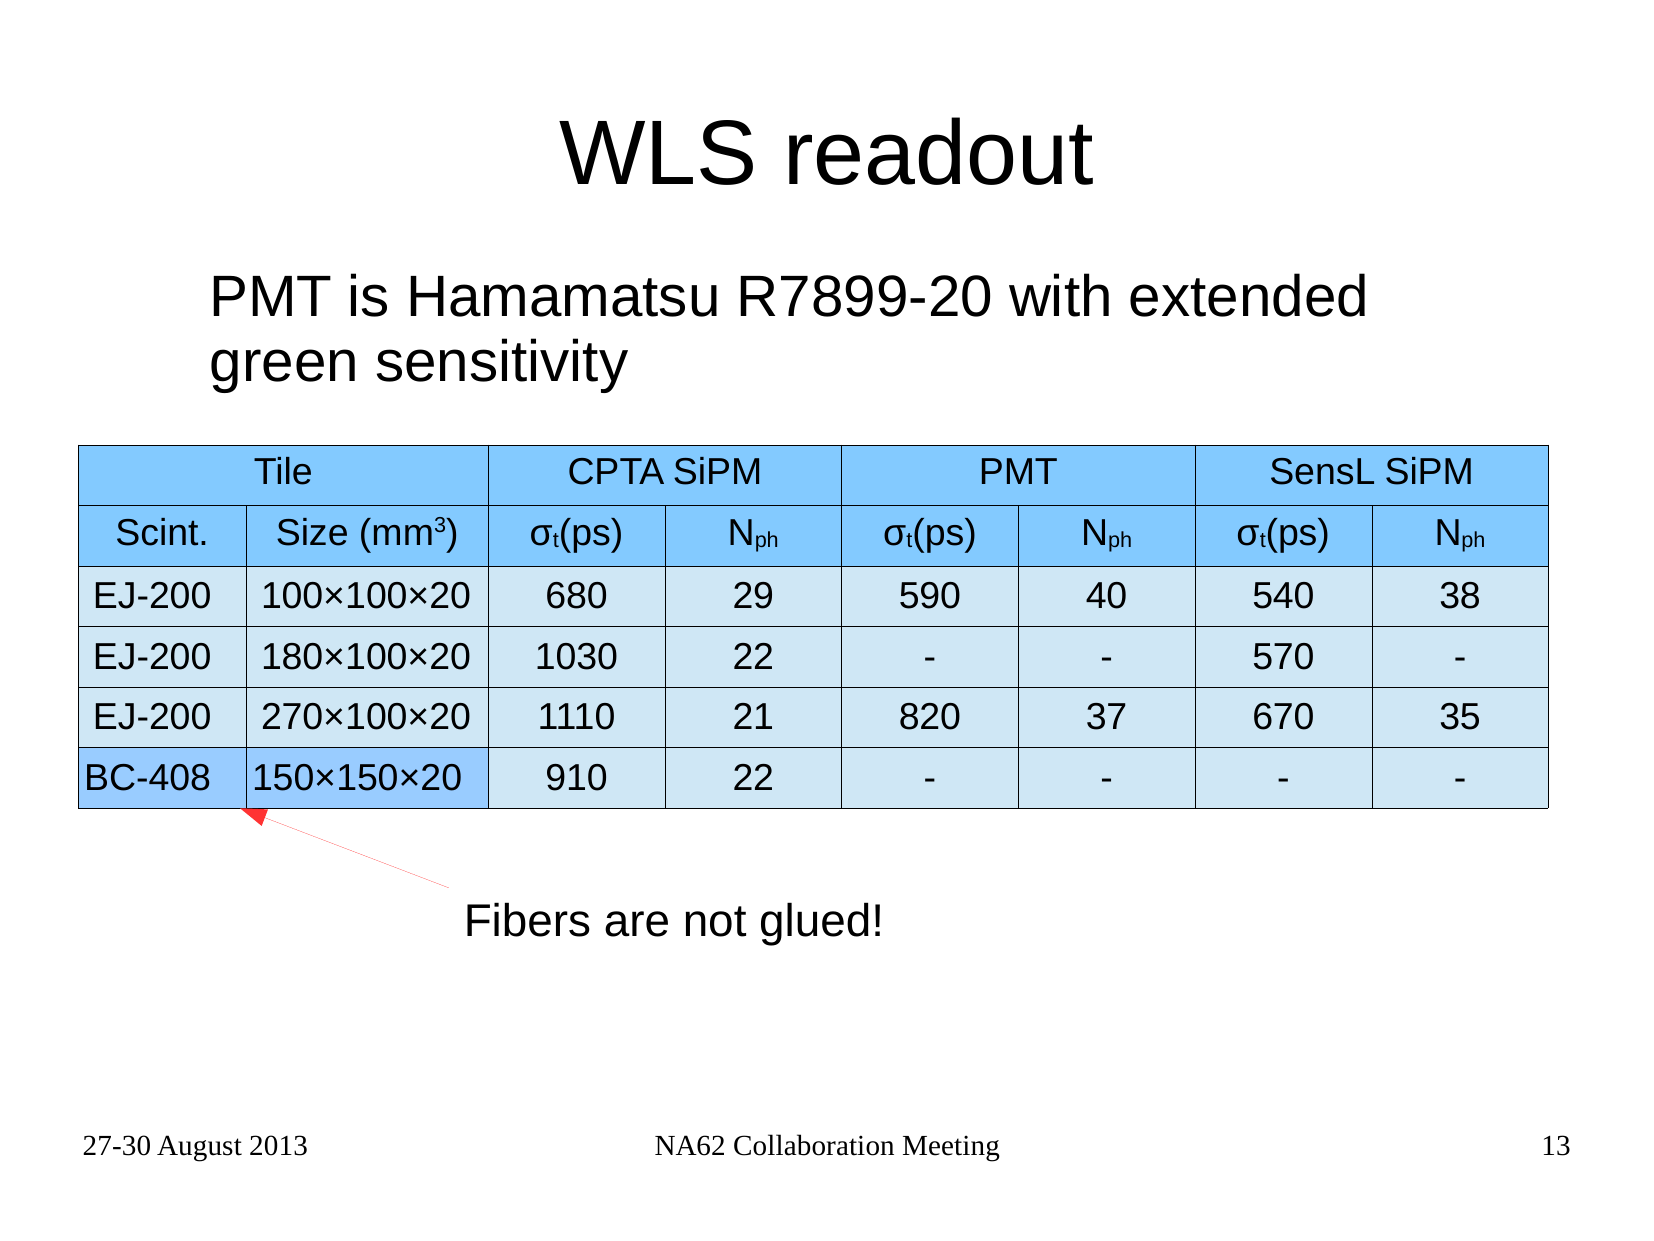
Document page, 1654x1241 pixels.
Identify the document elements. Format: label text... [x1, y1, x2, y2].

table_cell 35 [1373, 688, 1548, 747]
table_header SensL SiPM [1196, 446, 1548, 505]
table_cell - [1019, 627, 1195, 687]
table_cell 540 [1196, 567, 1372, 626]
table_cell - [1373, 627, 1548, 687]
table_cell 590 [842, 567, 1018, 626]
table_cell EJ-200 [79, 627, 246, 687]
table_header CPTA SiPM [489, 446, 841, 505]
table_cell 150×150×20 [247, 748, 488, 808]
table_cell 40 [1019, 567, 1195, 626]
table_cell Size (mm3) [247, 506, 488, 566]
table_cell 22 [666, 627, 841, 687]
table_cell 21 [666, 688, 841, 747]
table_cell σt(ps) [842, 506, 1018, 566]
table_cell - [1019, 748, 1195, 808]
table_cell 22 [666, 748, 841, 808]
table_cell 910 [489, 748, 665, 808]
table_header PMT [842, 446, 1195, 505]
table_cell 100×100×20 [247, 567, 488, 626]
table_cell Scint. [79, 506, 246, 566]
table_cell 180×100×20 [247, 627, 488, 687]
text_box PMT is Hamamatsu R7899-20 with extended green sensitivity [195, 256, 1471, 402]
table_cell - [842, 627, 1018, 687]
table_cell 1110 [489, 688, 665, 747]
table_cell 29 [666, 567, 841, 626]
table_cell 680 [489, 567, 665, 626]
table_cell σt(ps) [1196, 506, 1372, 566]
table_cell 38 [1373, 567, 1548, 626]
table_cell - [842, 748, 1018, 808]
table_cell - [1196, 748, 1372, 808]
table_cell Nph [1373, 506, 1548, 566]
table_cell 670 [1196, 688, 1372, 747]
table_cell 37 [1019, 688, 1195, 747]
table_cell Nph [666, 506, 841, 566]
table_cell EJ-200 [79, 567, 246, 626]
table_cell - [1373, 748, 1548, 808]
table_cell 820 [842, 688, 1018, 747]
table_cell 570 [1196, 627, 1372, 687]
table_cell 270×100×20 [247, 688, 488, 747]
table_cell σt(ps) [489, 506, 665, 566]
title WLS readout [82, 49, 1571, 257]
table_cell BC-408 [79, 748, 246, 808]
table_cell 1030 [489, 627, 665, 687]
table_header Tile [79, 446, 488, 505]
text_box Fibers are not glued! [448, 887, 899, 954]
table_cell Nph [1019, 506, 1195, 566]
table_cell EJ-200 [79, 688, 246, 747]
